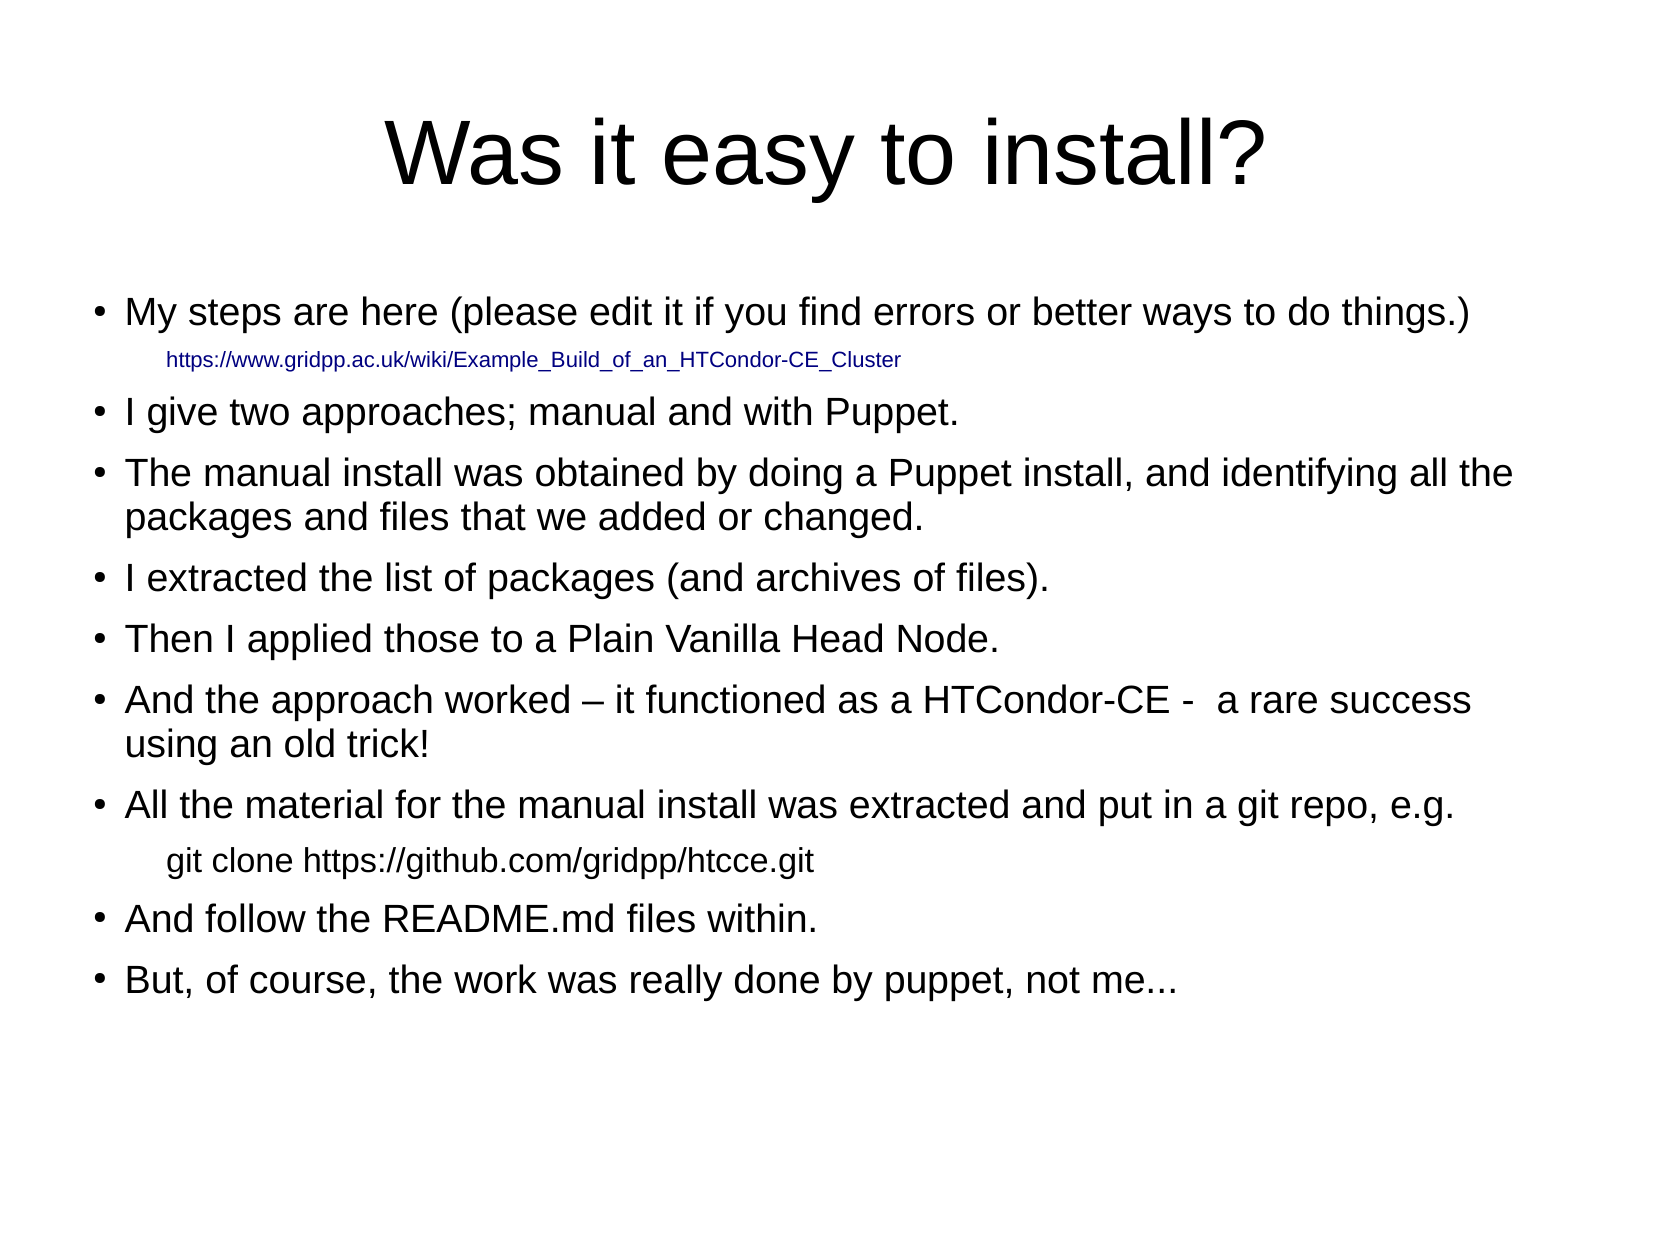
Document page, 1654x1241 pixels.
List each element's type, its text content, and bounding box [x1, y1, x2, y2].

list My steps are here (please edit it if you find errors or better ways to do things.) https://www.gridpp.ac.uk/wiki/Example_Build_of_an_HTCondor-CE_Cluster I give two approaches; manual and with Puppet. The manual install was obtained by doing a Puppet install, and identifying all the packages and files that we added or changed. I extracted the list of packages (and archives of files). Then I applied those to a Plain Vanilla Head Node. And the approach worked – it functioned as a HTCondor-CE - a rare success using an old trick! All the material for the manual install was extracted and put in a git repo, e.g. git clone https://github.com/gridpp/htcce.git And follow the README.md files within. But, of course, the work was really done by puppet, not me... [82, 290, 1571, 1010]
title Was it easy to install? [82, 49, 1571, 257]
